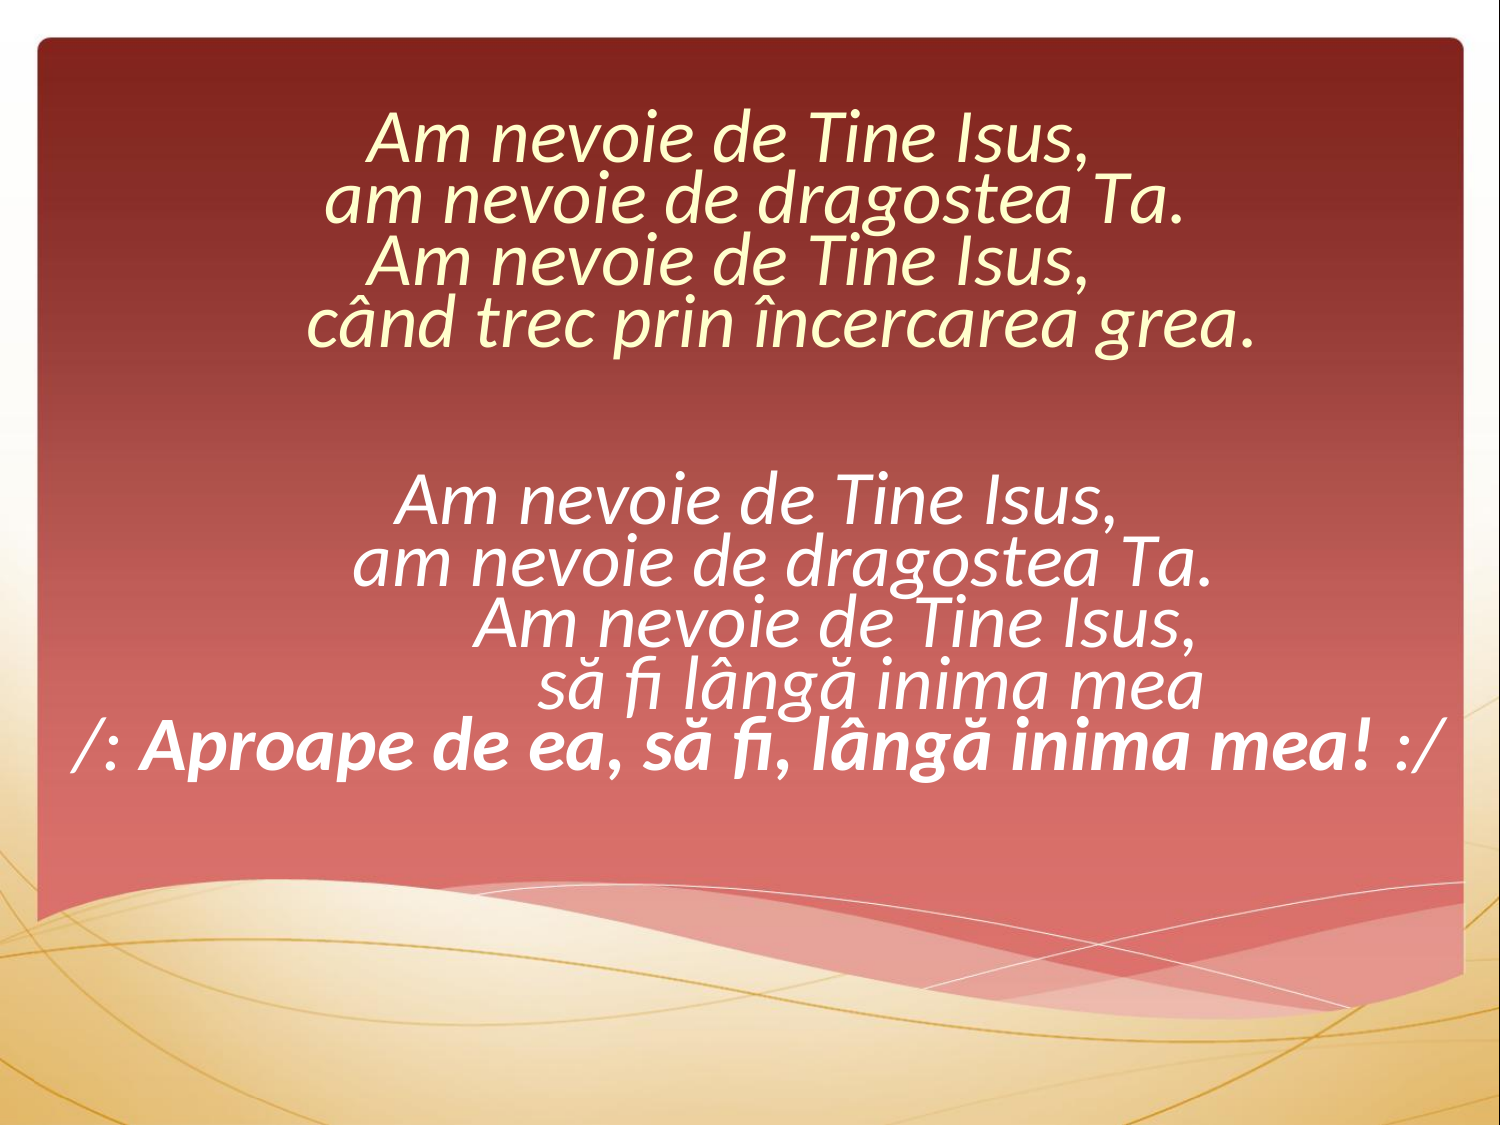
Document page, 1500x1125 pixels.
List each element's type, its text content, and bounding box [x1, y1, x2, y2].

text_box Am nevoie de Tine Isus, am nevoie de dragostea Ta. Am nevoie de Tine Isus, când trec prin încercarea grea. [151, 76, 1310, 397]
text_box Am nevoie de Tine Isus, am nevoie de dragostea Ta. Am nevoie de Tine Isus, să fi lângă inima mea /: Aproape de ea, să fi, lângă inima mea! :/ [62, 431, 1455, 827]
picture [0, 0, 1500, 1125]
